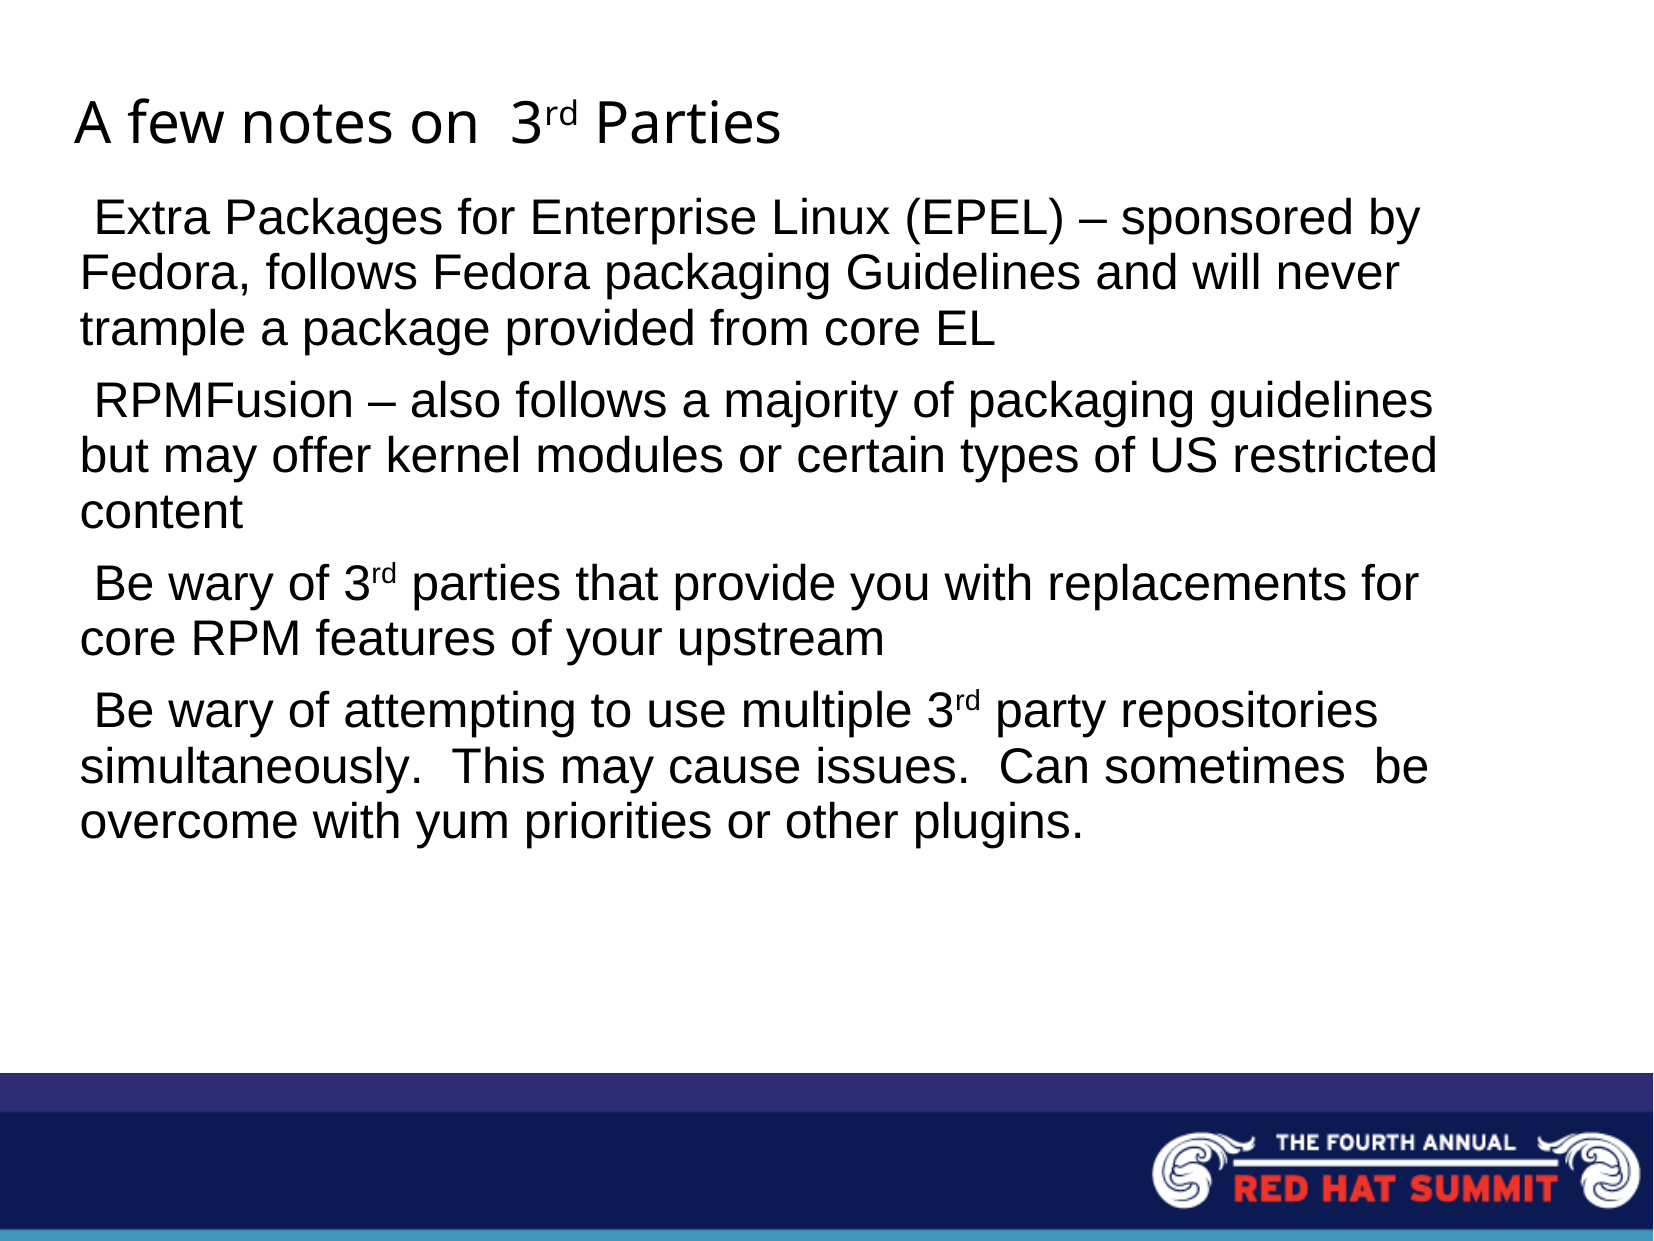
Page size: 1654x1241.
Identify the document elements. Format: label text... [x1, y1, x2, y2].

list Extra Packages for Enterprise Linux (EPEL) – sponsored by Fedora, follows Fedora packaging Guidelines and will never trample a package provided from core EL RPMFusion – also follows a majority of packaging guidelines but may offer kernel modules or certain types of US restricted content Be wary of 3rd parties that provide you with replacements for core RPM features of your upstream Be wary of attempting to use multiple 3rd party repositories simultaneously. This may cause issues. Can sometimes be overcome with yum priorities or other plugins. [79, 188, 1503, 1098]
title A few notes on 3rd Parties [74, 62, 1506, 181]
picture [0, 1073, 1654, 1241]
